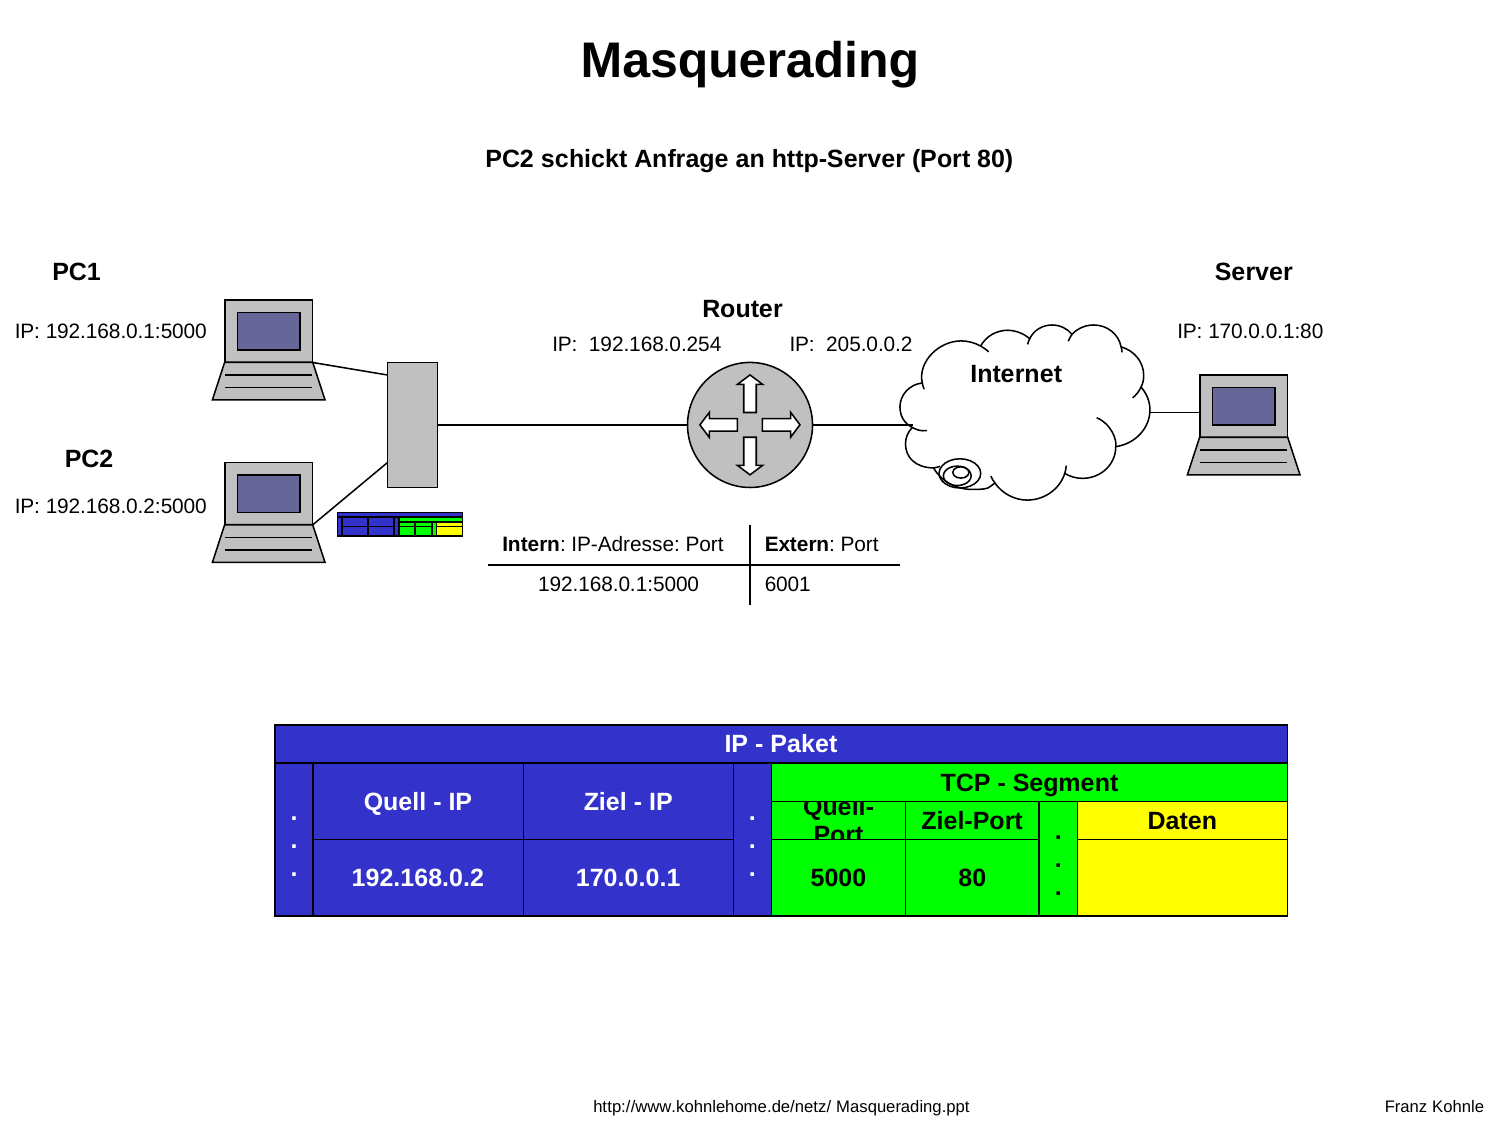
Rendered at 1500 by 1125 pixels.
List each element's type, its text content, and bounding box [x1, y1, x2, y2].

text_box [1187, 375, 1300, 475]
text_box ... [1039, 802, 1078, 917]
text_box Ziel-Port [905, 802, 1039, 839]
text_box Quell-Port [771, 802, 905, 839]
text_box [387, 362, 438, 488]
text_box IP: 192.168.0.2:5000 [0, 487, 222, 527]
text_box [687, 362, 813, 488]
text_box Server [1199, 249, 1308, 294]
text_box IP: 170.0.0.1:80 [1162, 312, 1339, 352]
text_box IP: 205.0.0.2 [774, 324, 928, 364]
text_box [337, 512, 463, 537]
text_box 192.168.0.2 [313, 839, 523, 916]
text_box Internet [899, 324, 1150, 501]
text_box Router [687, 287, 798, 331]
text_box Franz Kohnle [1370, 1089, 1500, 1125]
text_box http://www.kohnlehome.de/netz/ Masquerading.ppt [578, 1089, 988, 1125]
text_box PC2 [50, 437, 129, 481]
text_box IP - Paket [274, 725, 1288, 764]
text_box Masquerading [565, 24, 935, 97]
text_box IP: 192.168.0.254 [537, 324, 737, 364]
text_box 6001 [751, 565, 901, 605]
text_box 80 [905, 839, 1040, 917]
text_box Quell - IP [314, 764, 524, 839]
text_box TCP - Segment [771, 763, 1288, 802]
text_box 5000 [771, 839, 905, 917]
text_box [212, 462, 325, 563]
text_box ... [275, 763, 314, 916]
text_box Ziel - IP [524, 764, 734, 839]
text_box PC2 schickt Anfrage an http-Server (Port 80) [470, 137, 1030, 181]
text_box [212, 299, 325, 400]
text_box PC1 [37, 249, 116, 294]
text_box ... [734, 764, 771, 916]
text_box Intern: IP-Adresse: Port [487, 524, 750, 564]
text_box IP: 192.168.0.1:5000 [0, 312, 222, 352]
text_box 170.0.0.1 [523, 839, 734, 916]
text_box Extern: Port [750, 524, 901, 565]
text_box 192.168.0.1:5000 [487, 565, 749, 605]
text_box [1078, 840, 1288, 916]
text_box Daten [1078, 802, 1288, 840]
